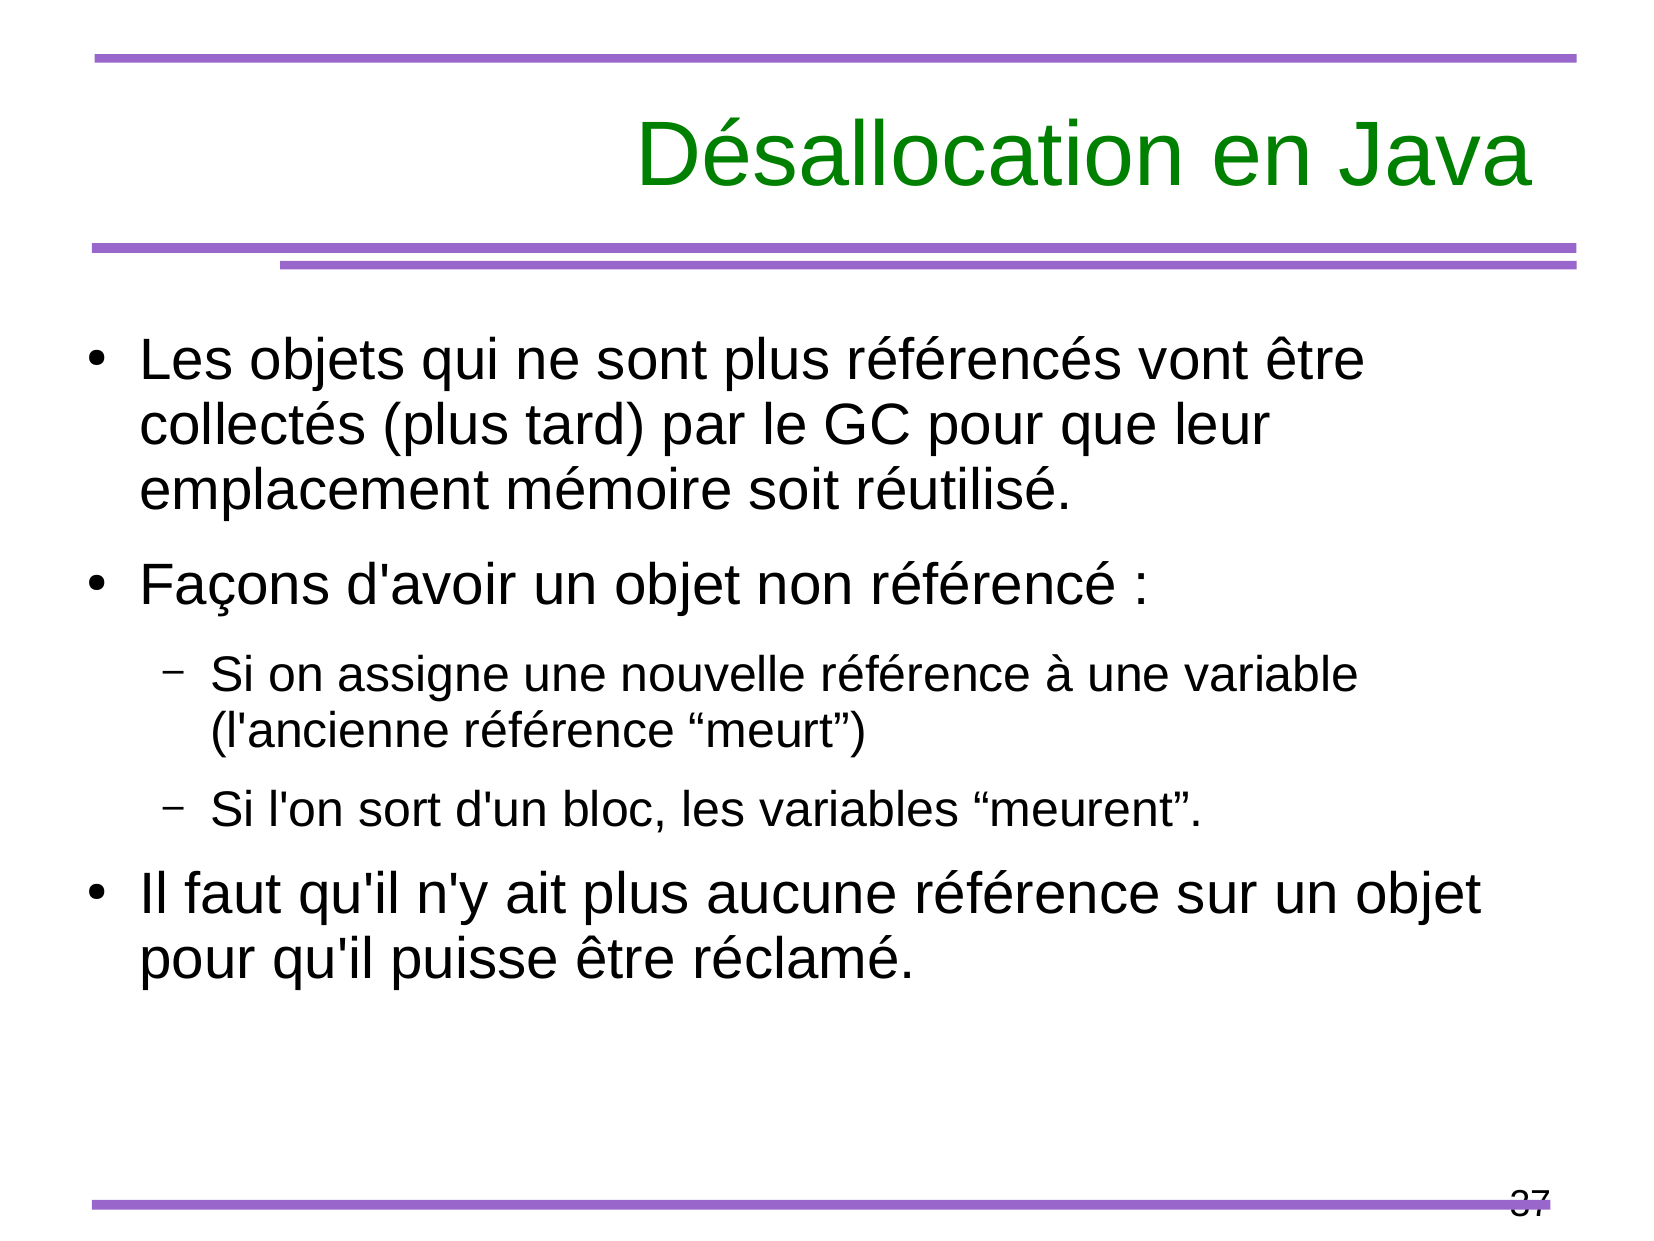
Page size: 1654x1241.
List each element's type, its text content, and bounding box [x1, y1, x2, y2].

title Désallocation en Java [121, 49, 1534, 257]
list Les objets qui ne sont plus référencés vont être collectés (plus tard) par le GC pour que leur emplacement mémoire soit réutilisé. Façons d'avoir un objet non référencé : Si on assigne une nouvelle référence à une variable (l'ancienne référence “meurt”) Si l'on sort d'un bloc, les variables “meurent”. Il faut qu'il n'y ait plus aucune référence sur un objet pour qu'il puisse être réclamé. [68, 327, 1586, 1109]
